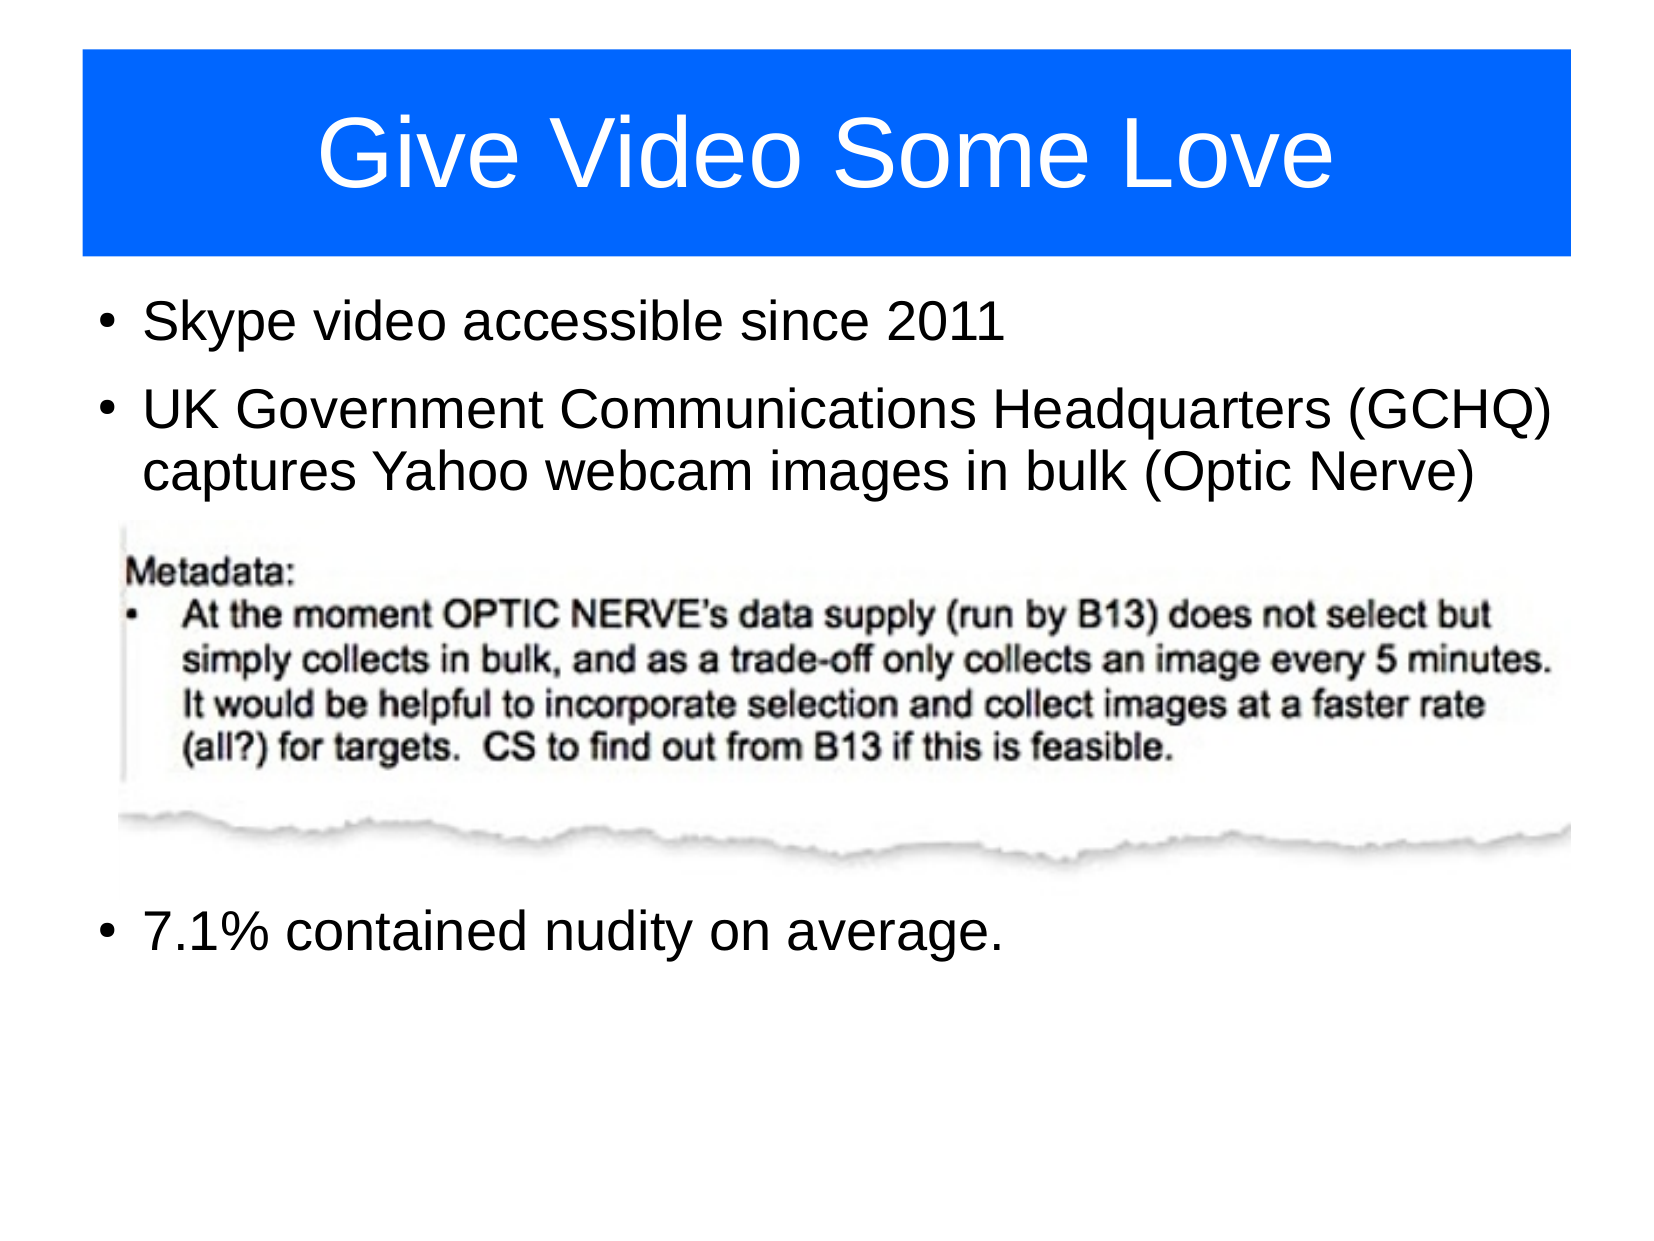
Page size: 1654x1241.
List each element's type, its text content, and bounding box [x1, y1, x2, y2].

list Skype video accessible since 2011 UK Government Communications Headquarters (GCHQ) captures Yahoo webcam images in bulk (Optic Nerve) 7.1% contained nudity on average. [82, 290, 1571, 1010]
title Give Video Some Love [82, 49, 1571, 257]
picture [118, 520, 1571, 901]
